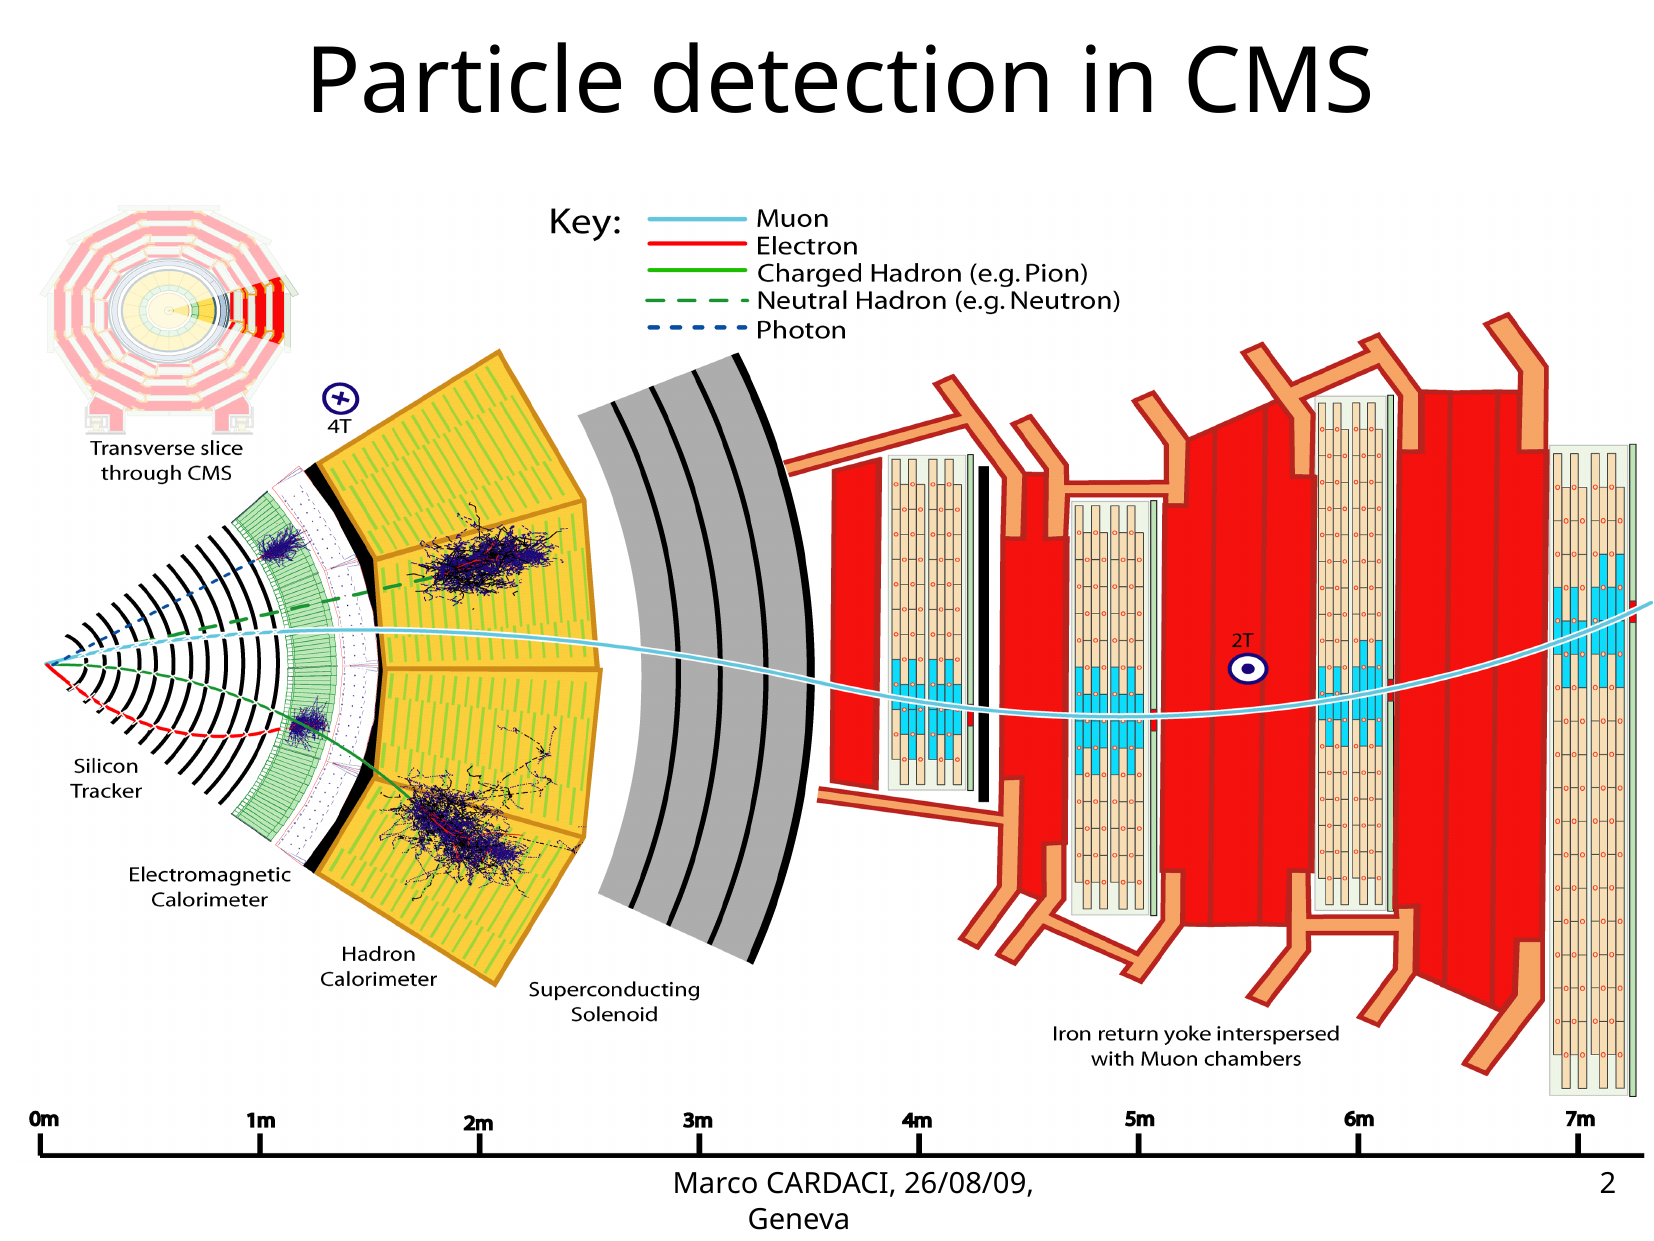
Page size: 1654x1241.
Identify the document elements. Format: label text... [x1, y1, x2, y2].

title Particle detection in CMS [206, 9, 1475, 148]
picture [11, 187, 1654, 1163]
text_box Marco CARDACI, 26/08/09, Geneva [657, 1163, 1078, 1213]
text_box 2 [1584, 1163, 1650, 1213]
